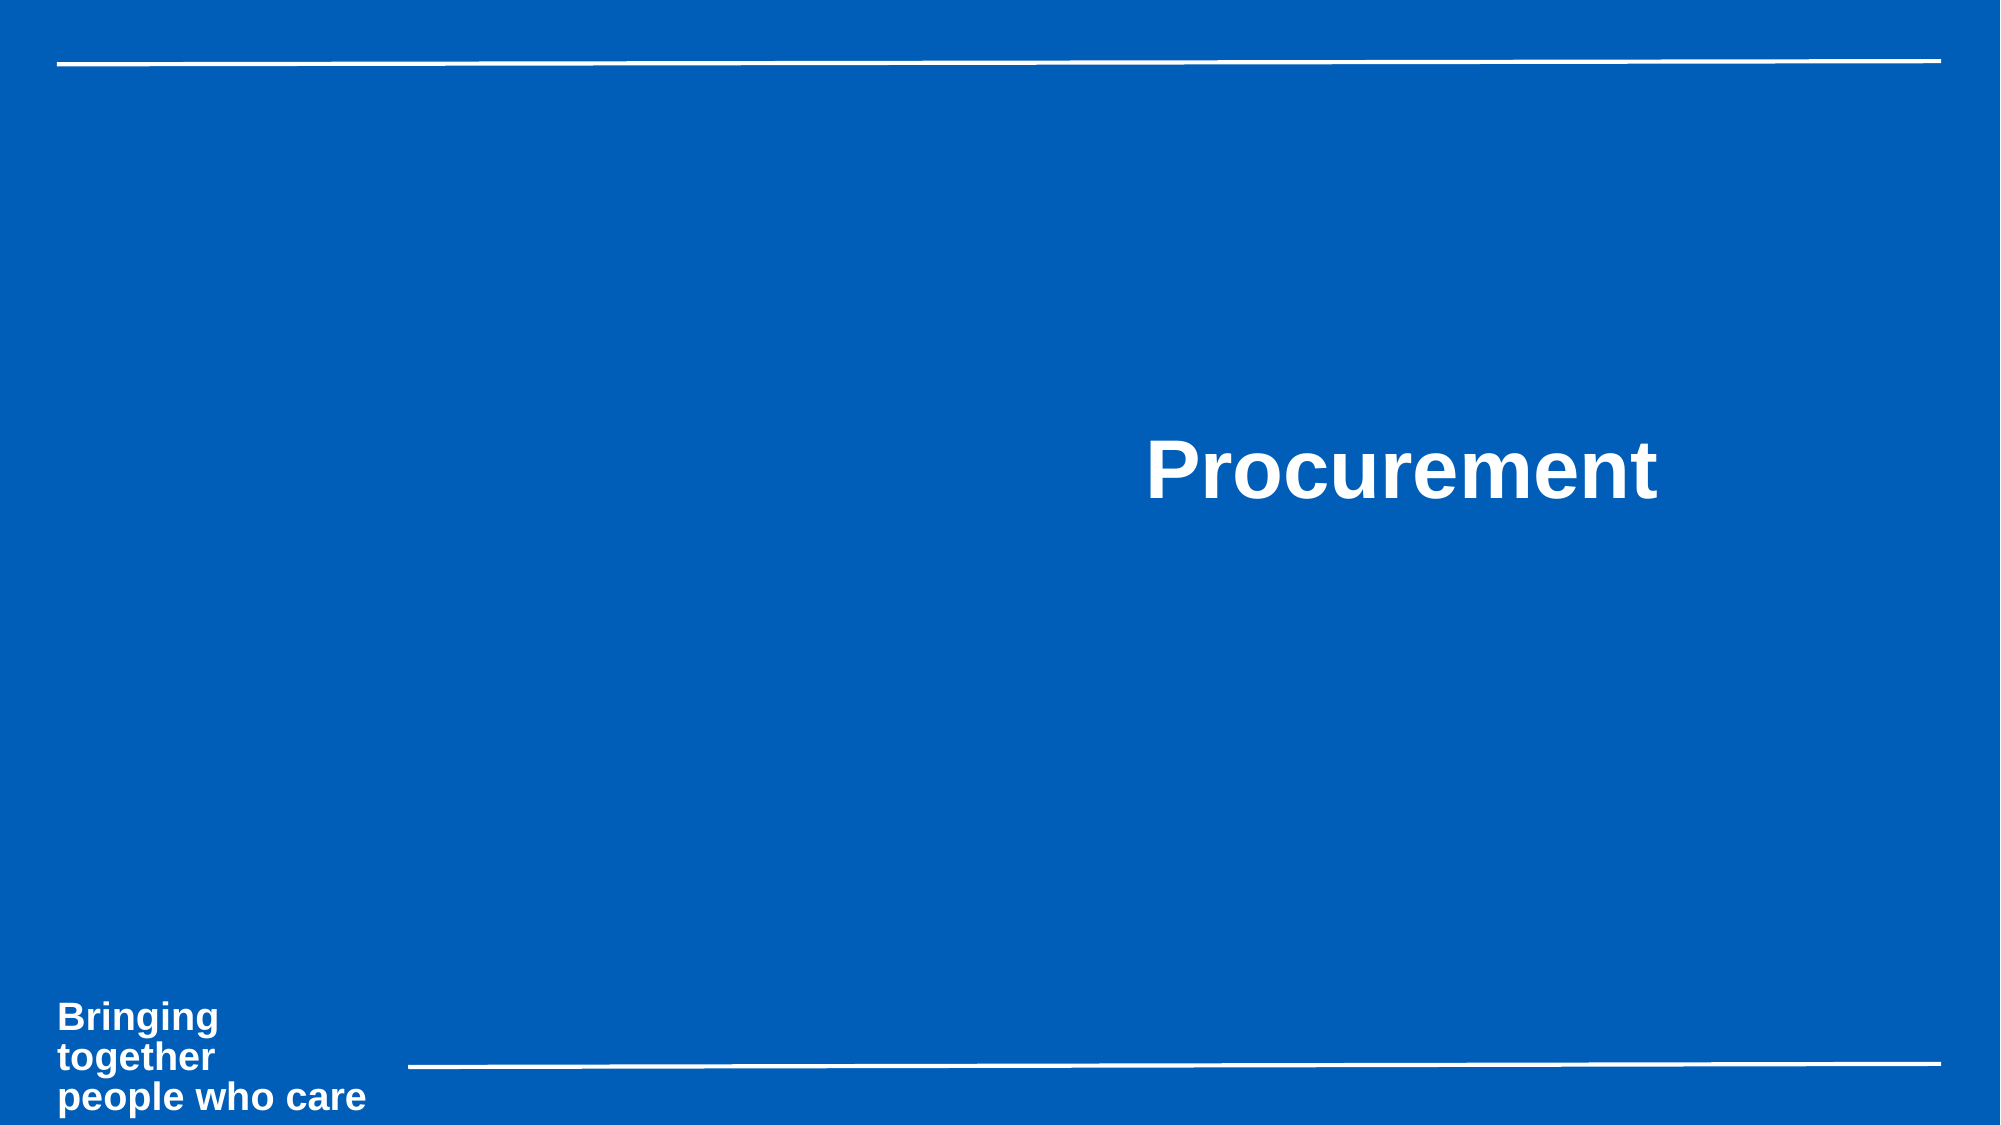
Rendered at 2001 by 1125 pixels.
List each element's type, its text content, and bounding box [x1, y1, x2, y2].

title Procurement [292, 415, 1658, 674]
text_box [0, 0, 2000, 1125]
text_box Bringing together people who care [56, 998, 382, 1068]
